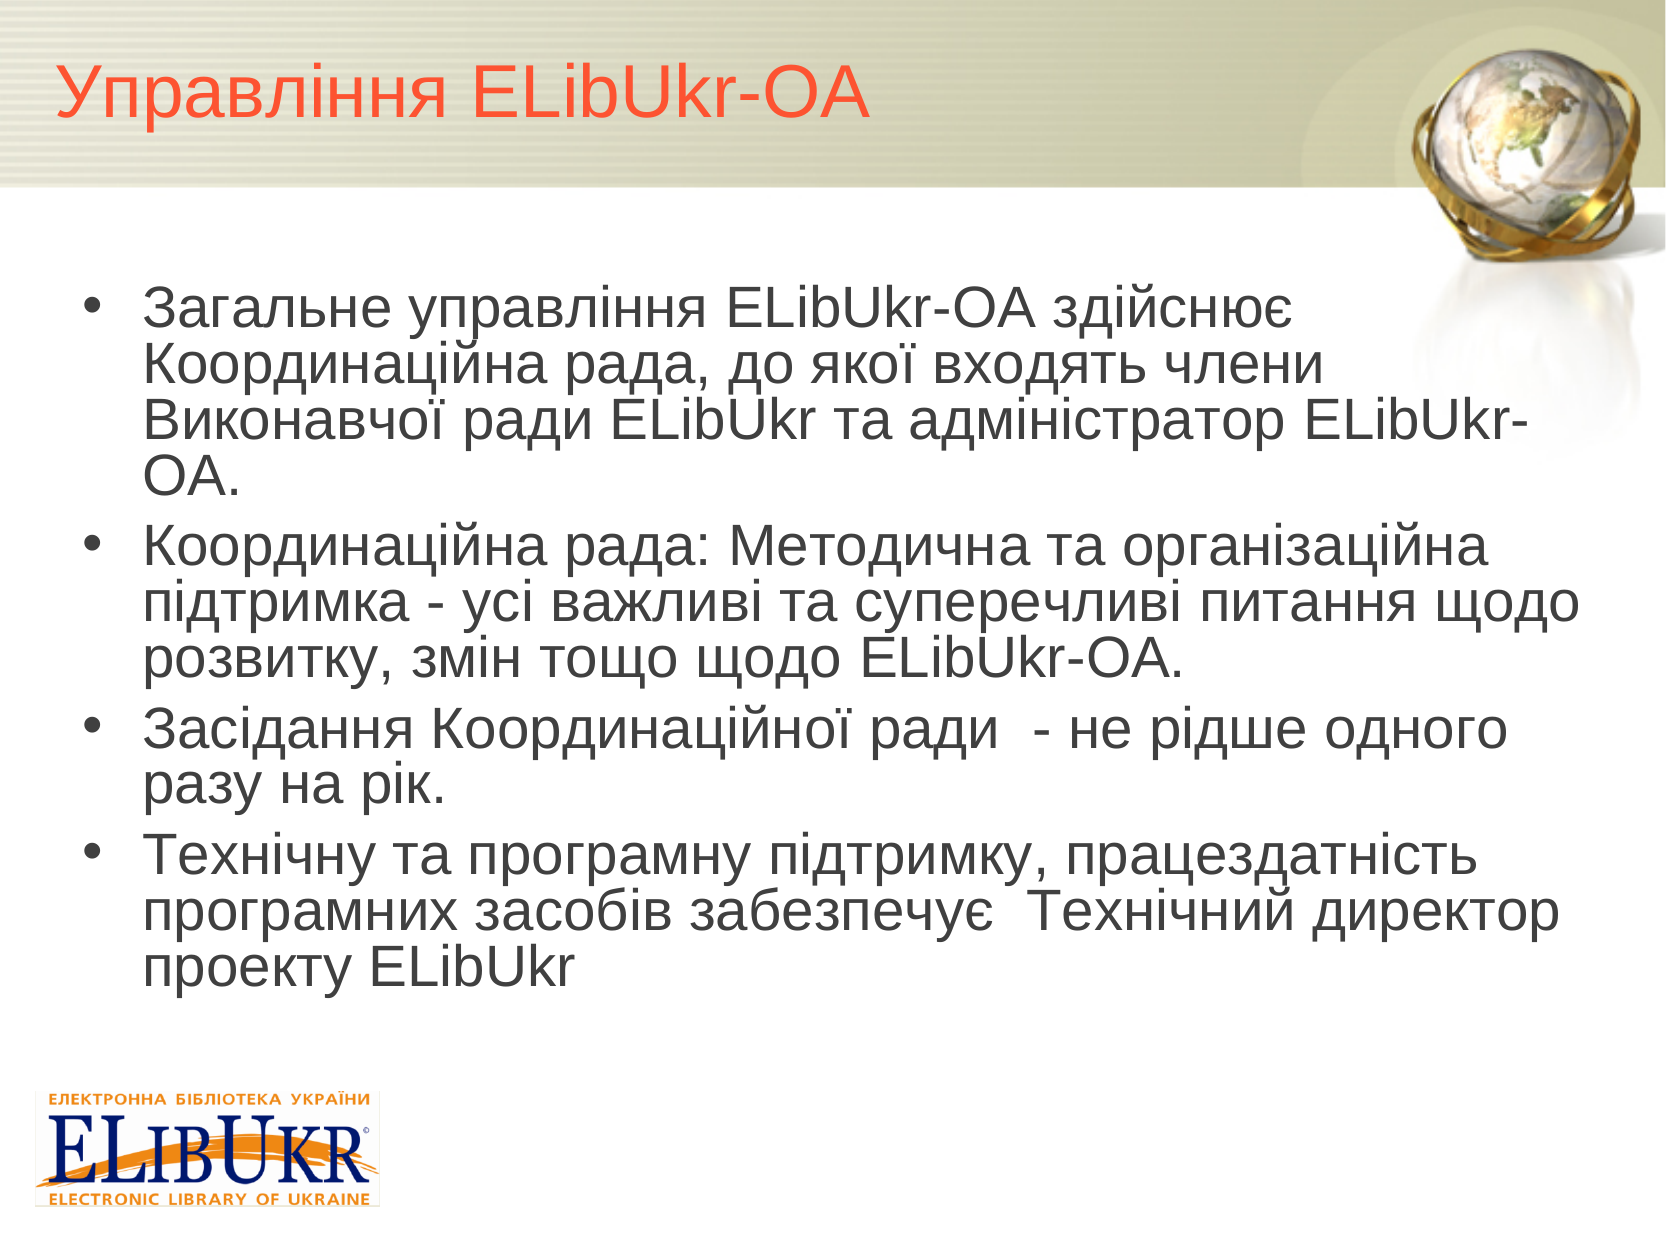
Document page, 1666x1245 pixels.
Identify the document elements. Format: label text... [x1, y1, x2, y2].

list Загальне управління ELibUkr-OA здійснює Координаційна рада, до якої входять члени Виконавчої ради ELibUkr та адміністратор ELibUkr-OA. Координаційна рада: Методична та організаційна підтримка - усі важливі та суперечливі питання щодо розвитку, змін тощо щодо ELibUkr-OA. Засідання Координаційної ради - не рідше одного разу на рік. Технічну та програмну підтримку, працездатність програмних засобів забезпечує Технічний директор проекту ELibUkr [37, 274, 1626, 1113]
picture [0, 0, 1666, 1245]
title Управління ELibUkr-OA [37, 12, 1388, 163]
